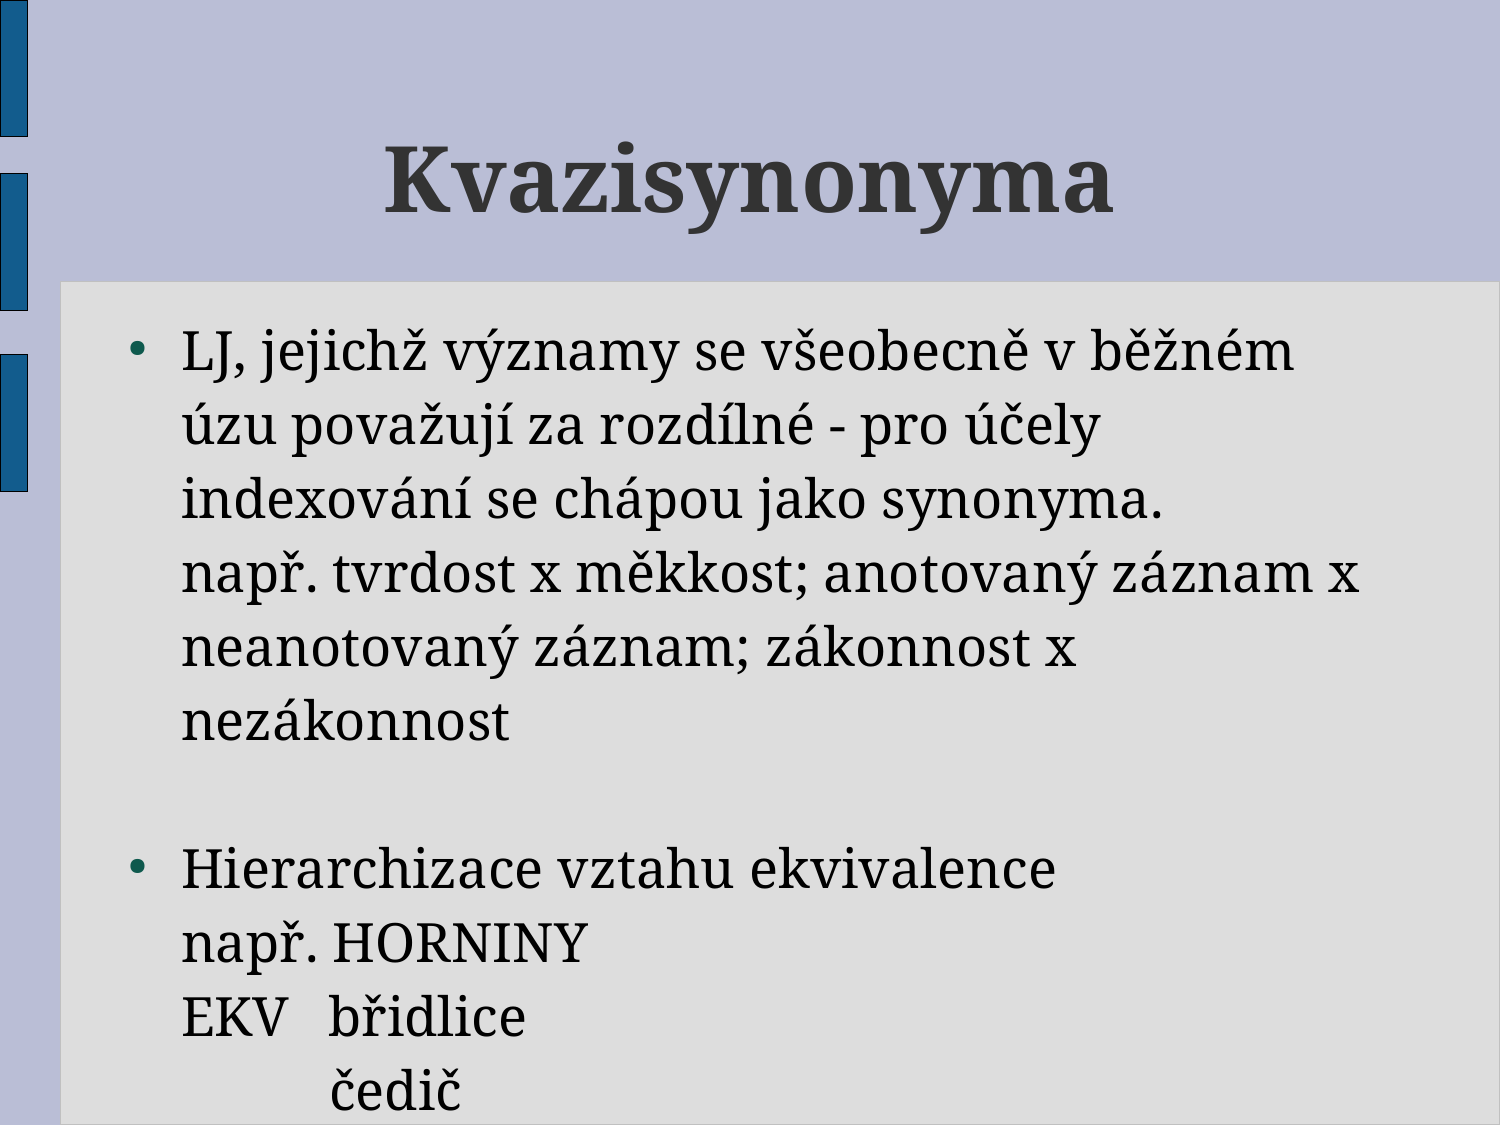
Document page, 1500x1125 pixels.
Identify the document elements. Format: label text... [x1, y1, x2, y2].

list LJ, jejichž významy se všeobecně v běžném úzu považují za rozdílné - pro účely indexování se chápou jako synonyma. např. tvrdost x měkkost; anotovaný záznam x neanotovaný záznam; zákonnost x nezákonnost Hierarchizace vztahu ekvivalence např. HORNINY EKV břidlice čedič žula [110, 312, 1392, 1051]
title Kvazisynonyma [110, 90, 1392, 264]
